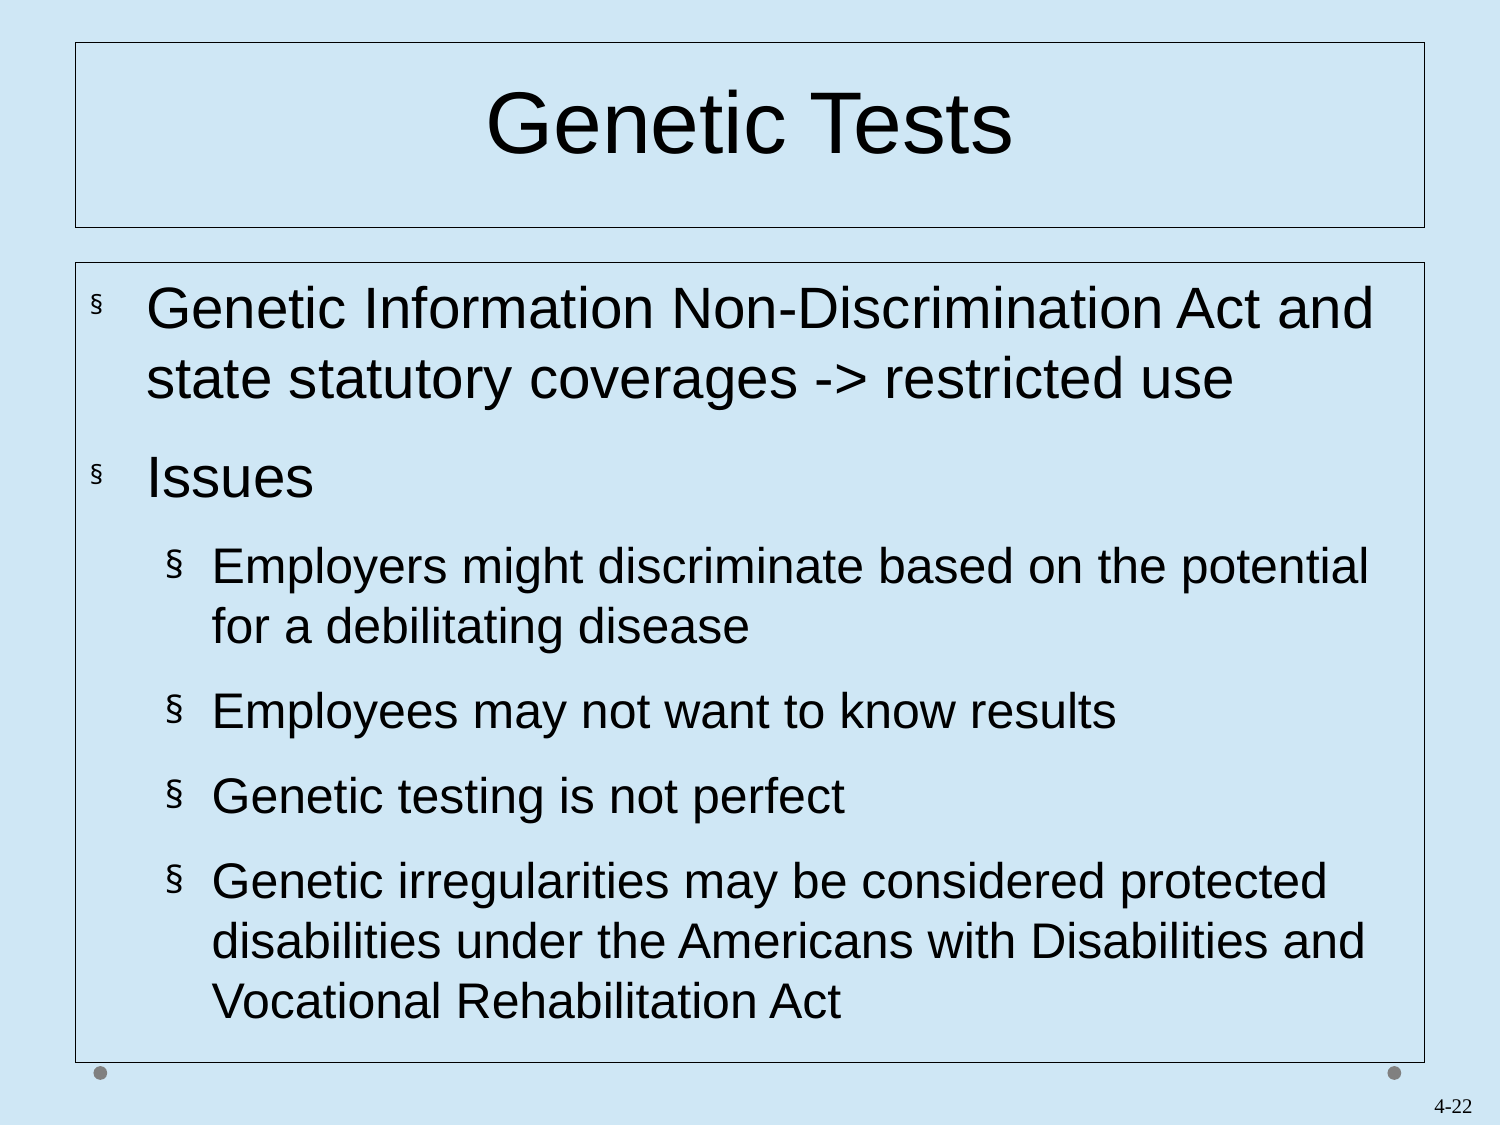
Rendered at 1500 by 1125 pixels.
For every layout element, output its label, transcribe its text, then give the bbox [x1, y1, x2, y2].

list Genetic Information Non-Discrimination Act and state statutory coverages -> restricted use Issues Employers might discriminate based on the potential for a debilitating disease Employees may not want to know results Genetic testing is not perfect Genetic irregularities may be considered protected disabilities under the Americans with Disabilities and Vocational Rehabilitation Act [75, 262, 1425, 1063]
title Genetic Tests [75, 42, 1425, 228]
